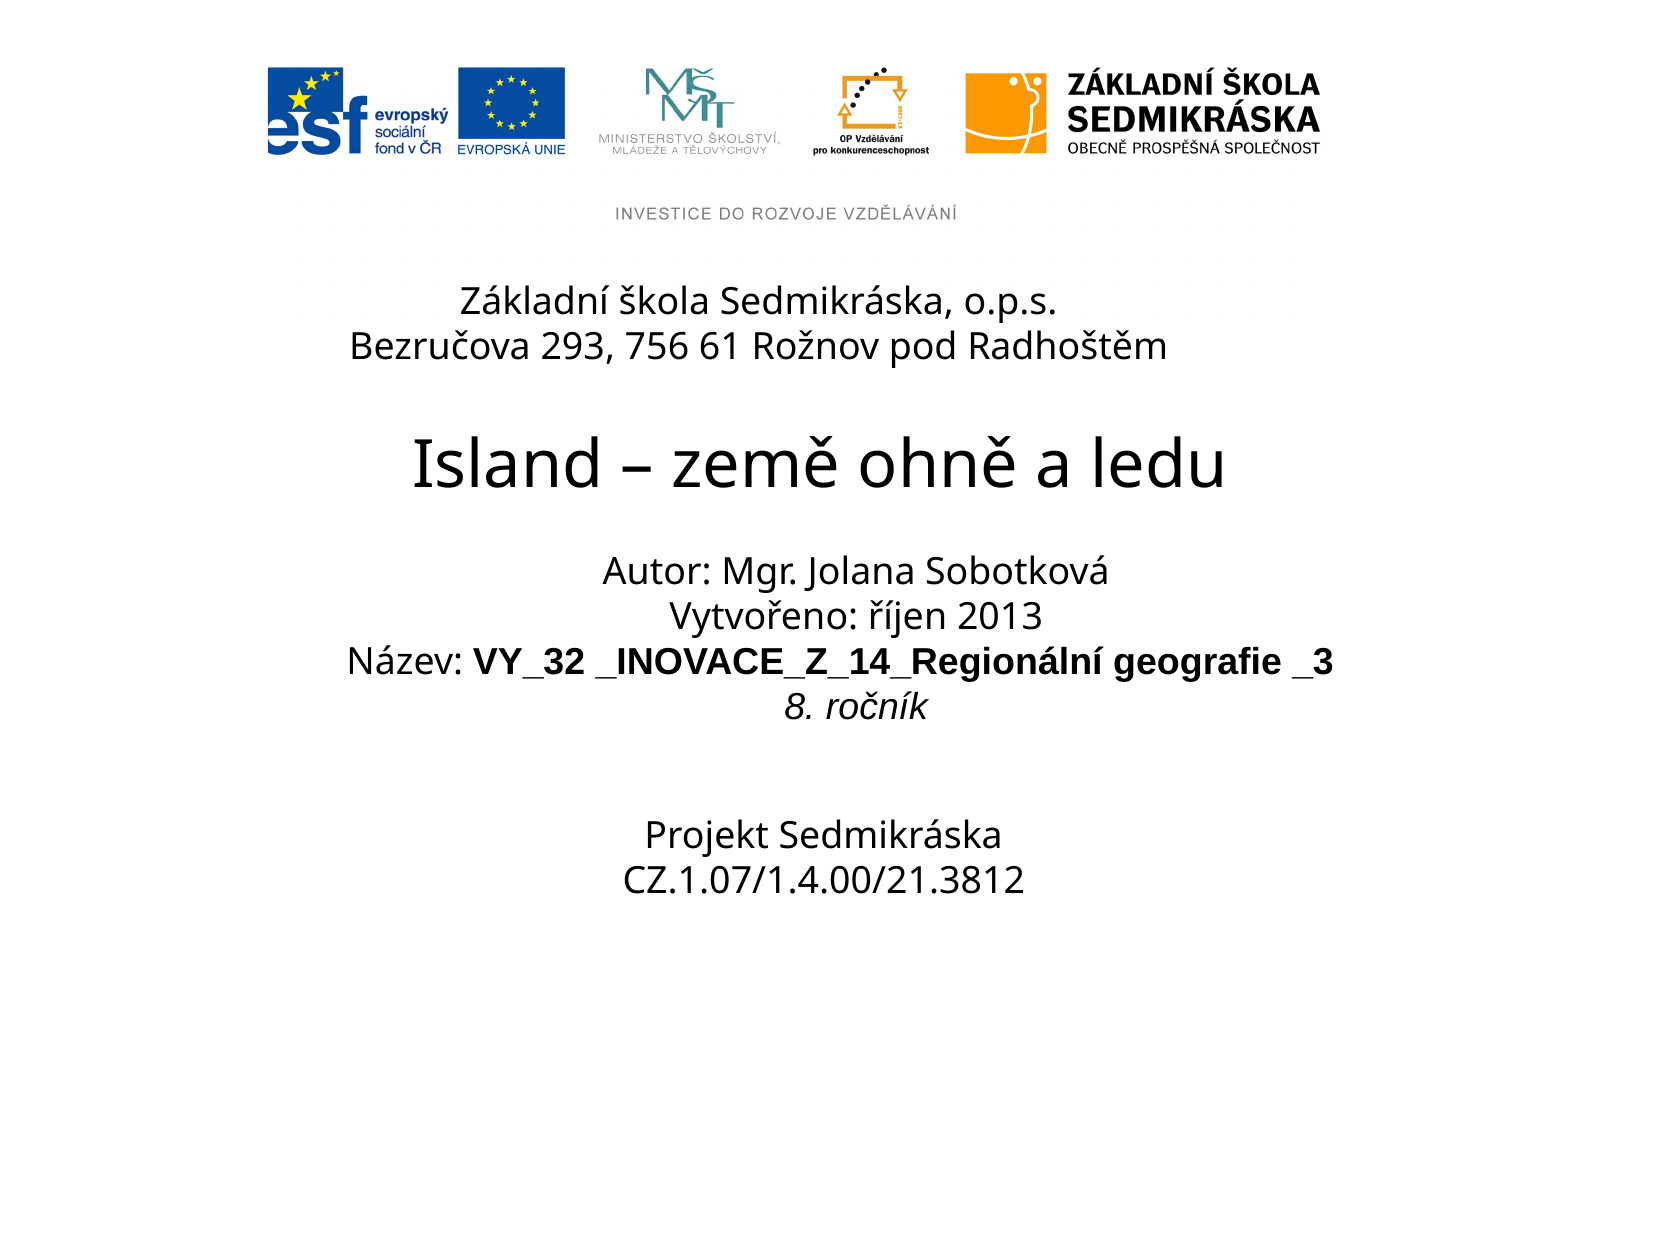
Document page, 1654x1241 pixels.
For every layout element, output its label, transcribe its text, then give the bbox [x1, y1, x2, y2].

text_box Island – země ohně a ledu [397, 413, 1244, 509]
text_box Autor: Mgr. Jolana Sobotková Vytvořeno: říjen 2013 Název: VY_32 _INOVACE_Z_14_Regionální geografie _3 8. ročník [224, 539, 1489, 735]
text_box Základní škola Sedmikráska, o.p.s. Bezručova 293, 756 61 Rožnov pod Radhoštěm [309, 269, 1208, 375]
text_box Projekt Sedmikráska CZ.1.07/1.4.00/21.3812 [448, 803, 1199, 909]
picture [253, 61, 1336, 346]
